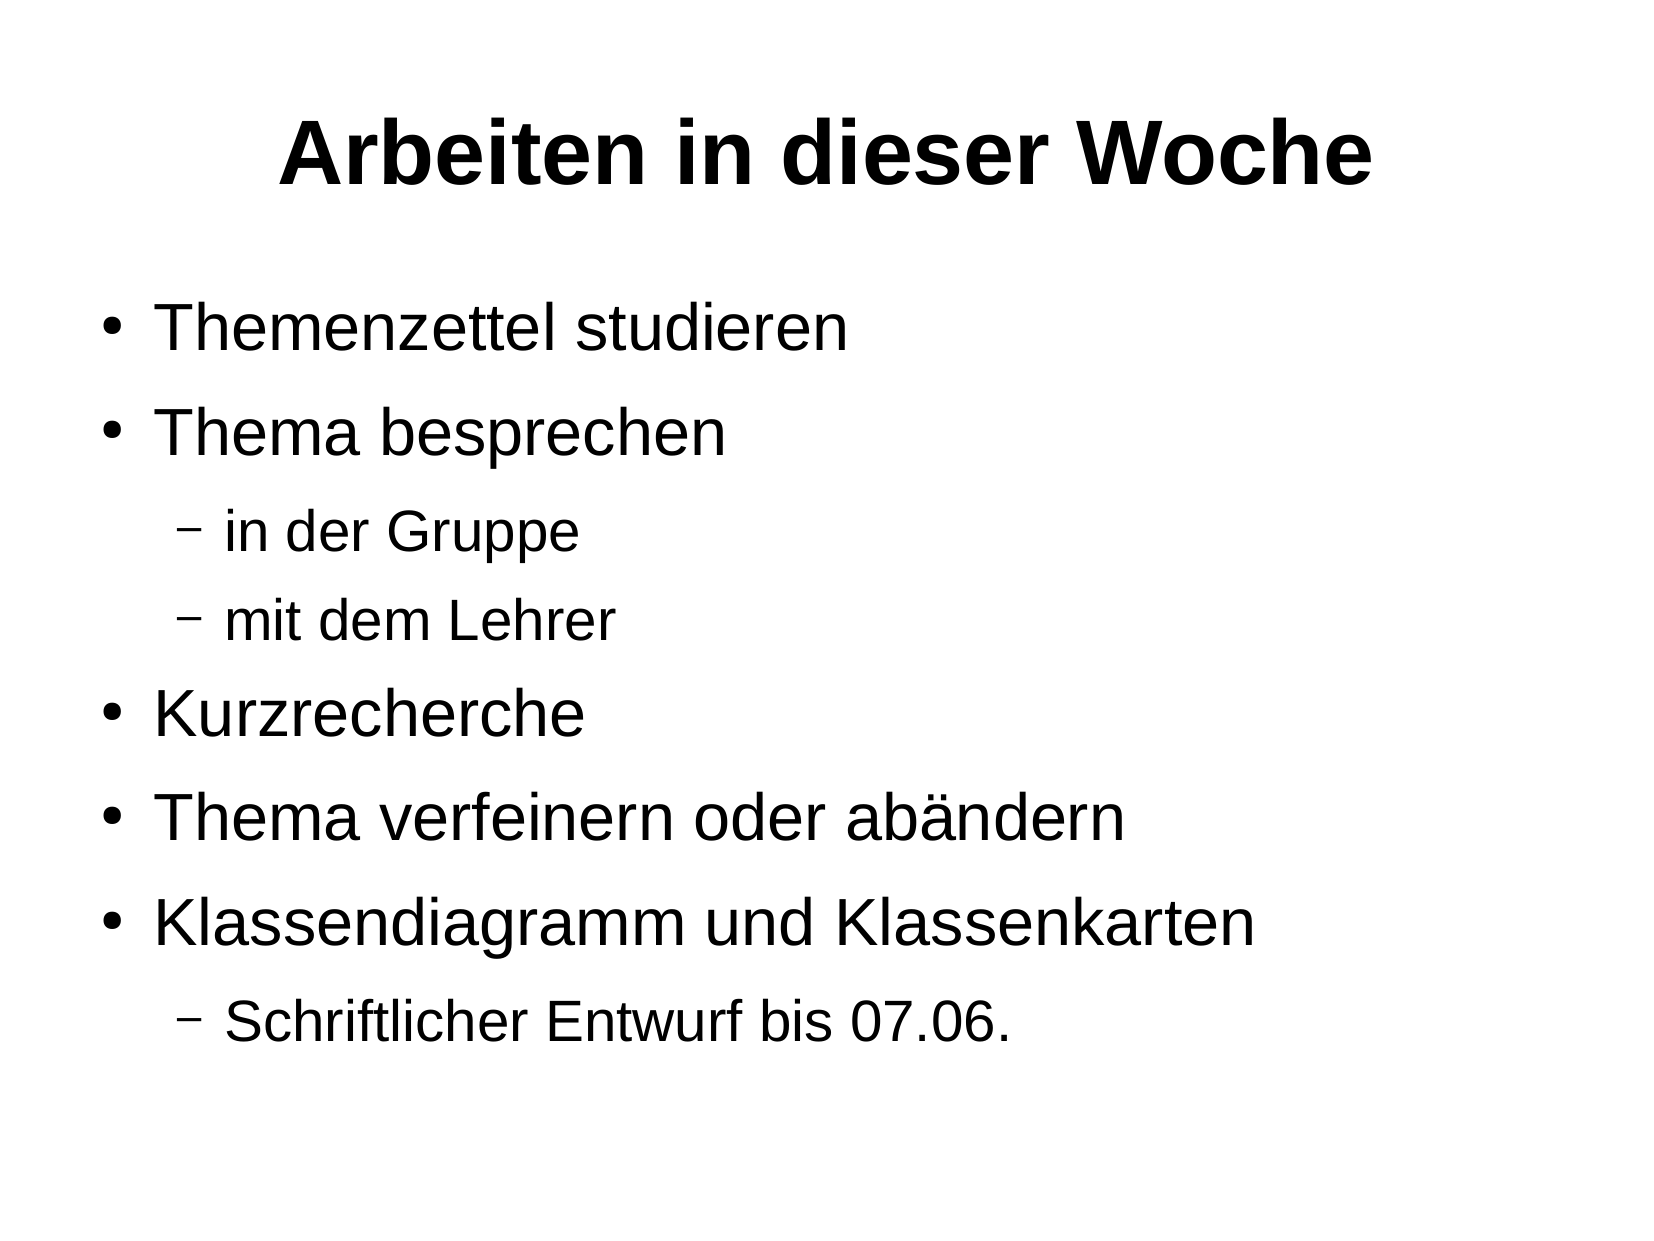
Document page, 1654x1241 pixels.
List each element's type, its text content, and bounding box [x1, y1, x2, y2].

list Themenzettel studieren Thema besprechen in der Gruppe mit dem Lehrer Kurzrecherche Thema verfeinern oder abändern Klassendiagramm und Klassenkarten Schriftlicher Entwurf bis 07.06. [82, 290, 1571, 1109]
title Arbeiten in dieser Woche [82, 49, 1571, 257]
